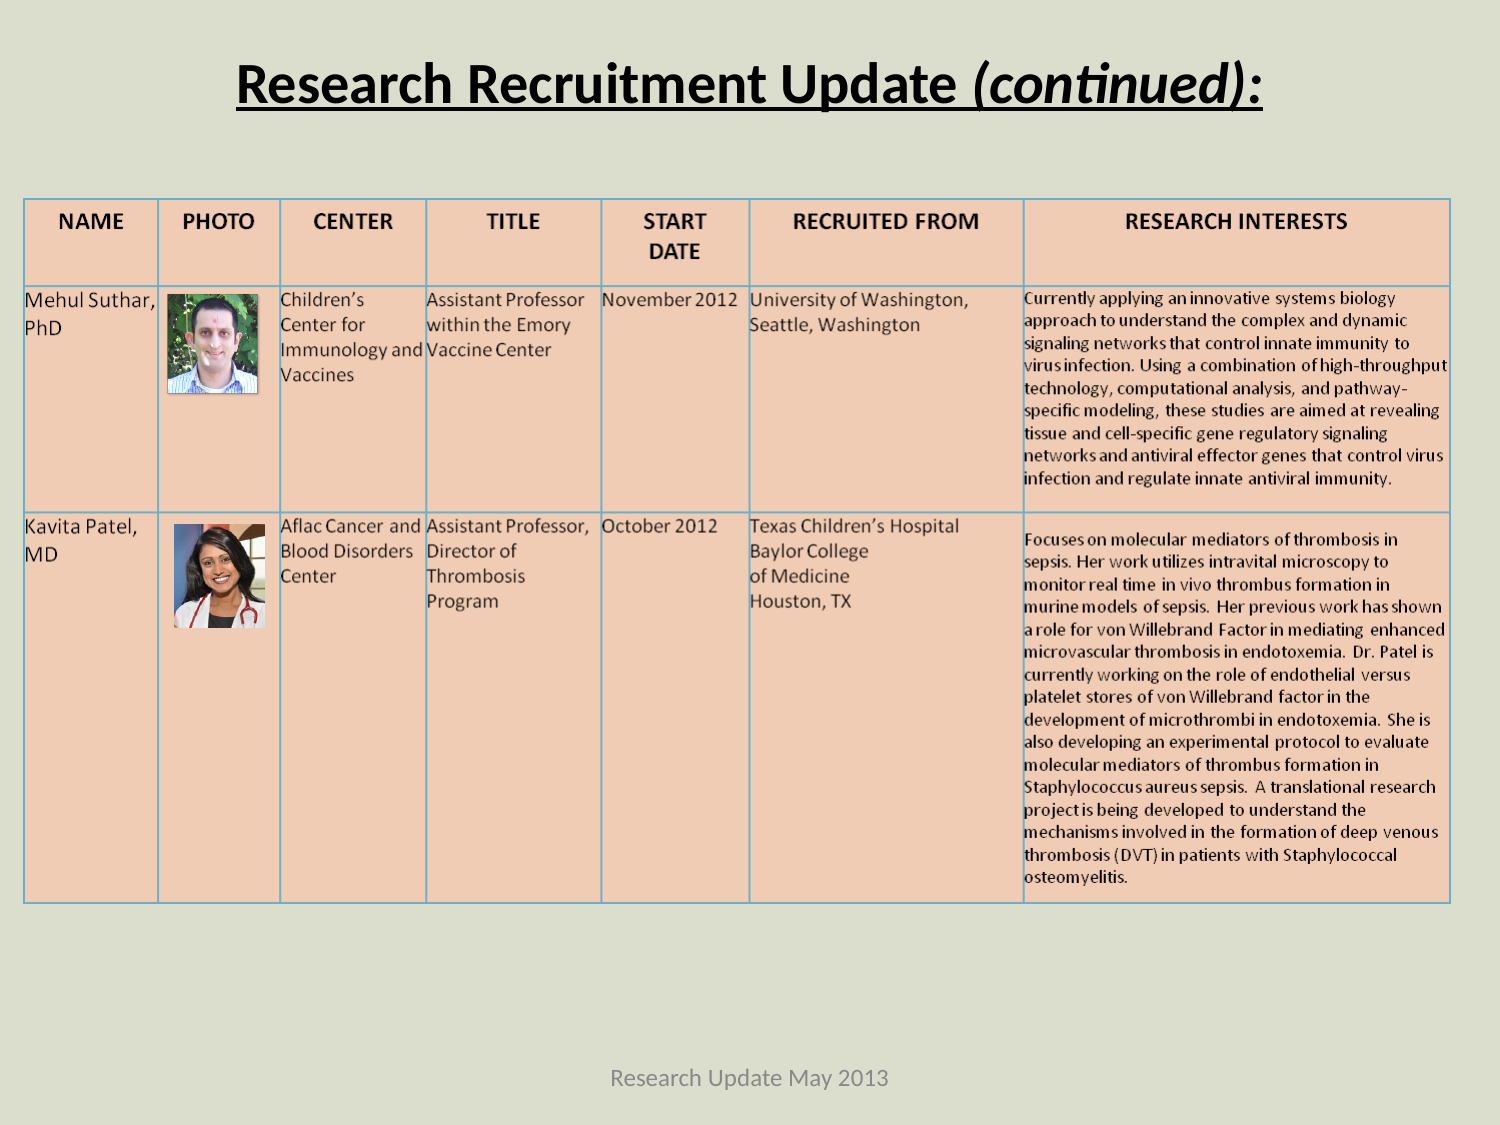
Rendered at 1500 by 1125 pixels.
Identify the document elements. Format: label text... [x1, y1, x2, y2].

picture [9, 187, 1464, 916]
text_box Research Recruitment Update (continued): [50, 37, 1463, 126]
text_box Research Update May 2013 [512, 1050, 988, 1103]
